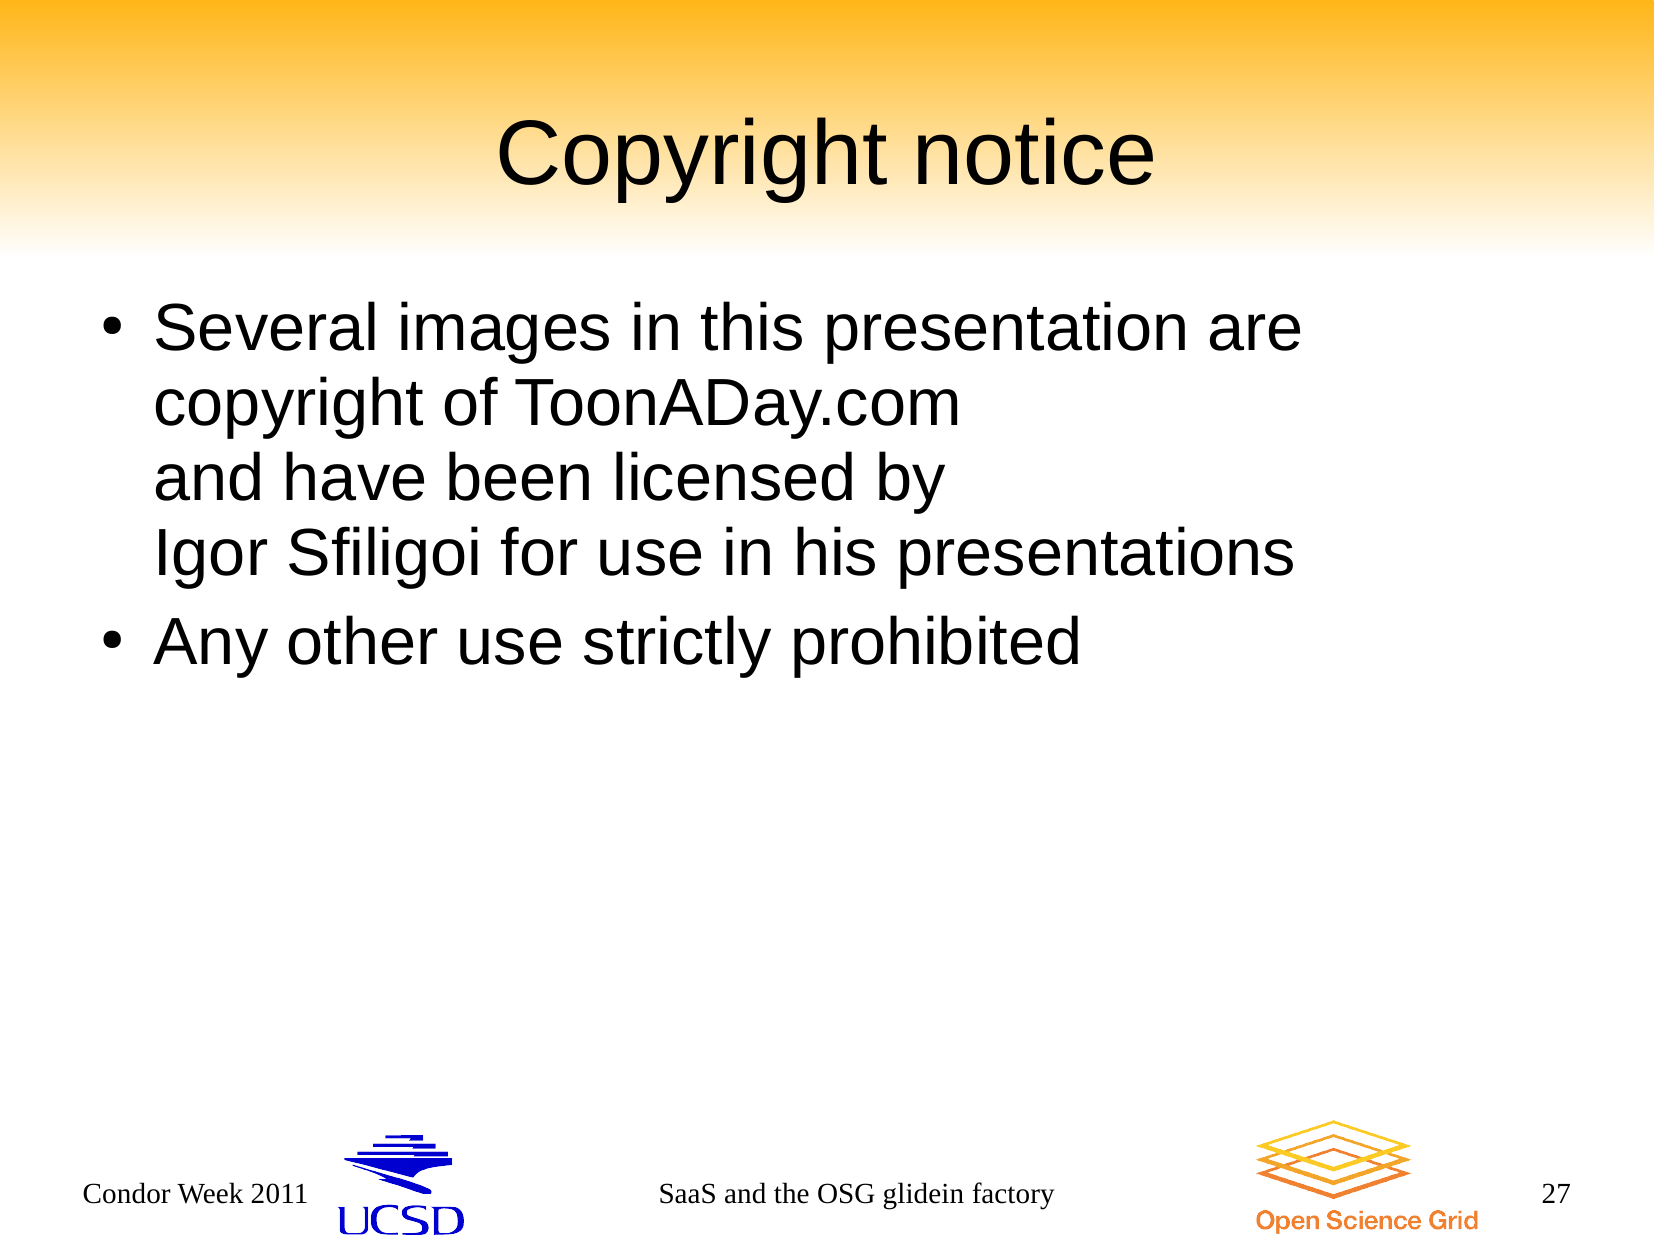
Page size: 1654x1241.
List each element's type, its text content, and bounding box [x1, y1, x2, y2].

list Several images in this presentation are copyright of ToonADay.com and have been licensed by Igor Sfiligoi for use in his presentations Any other use strictly prohibited [82, 290, 1571, 1109]
title Copyright notice [82, 56, 1571, 250]
picture [337, 1135, 464, 1235]
picture [1255, 1120, 1478, 1234]
